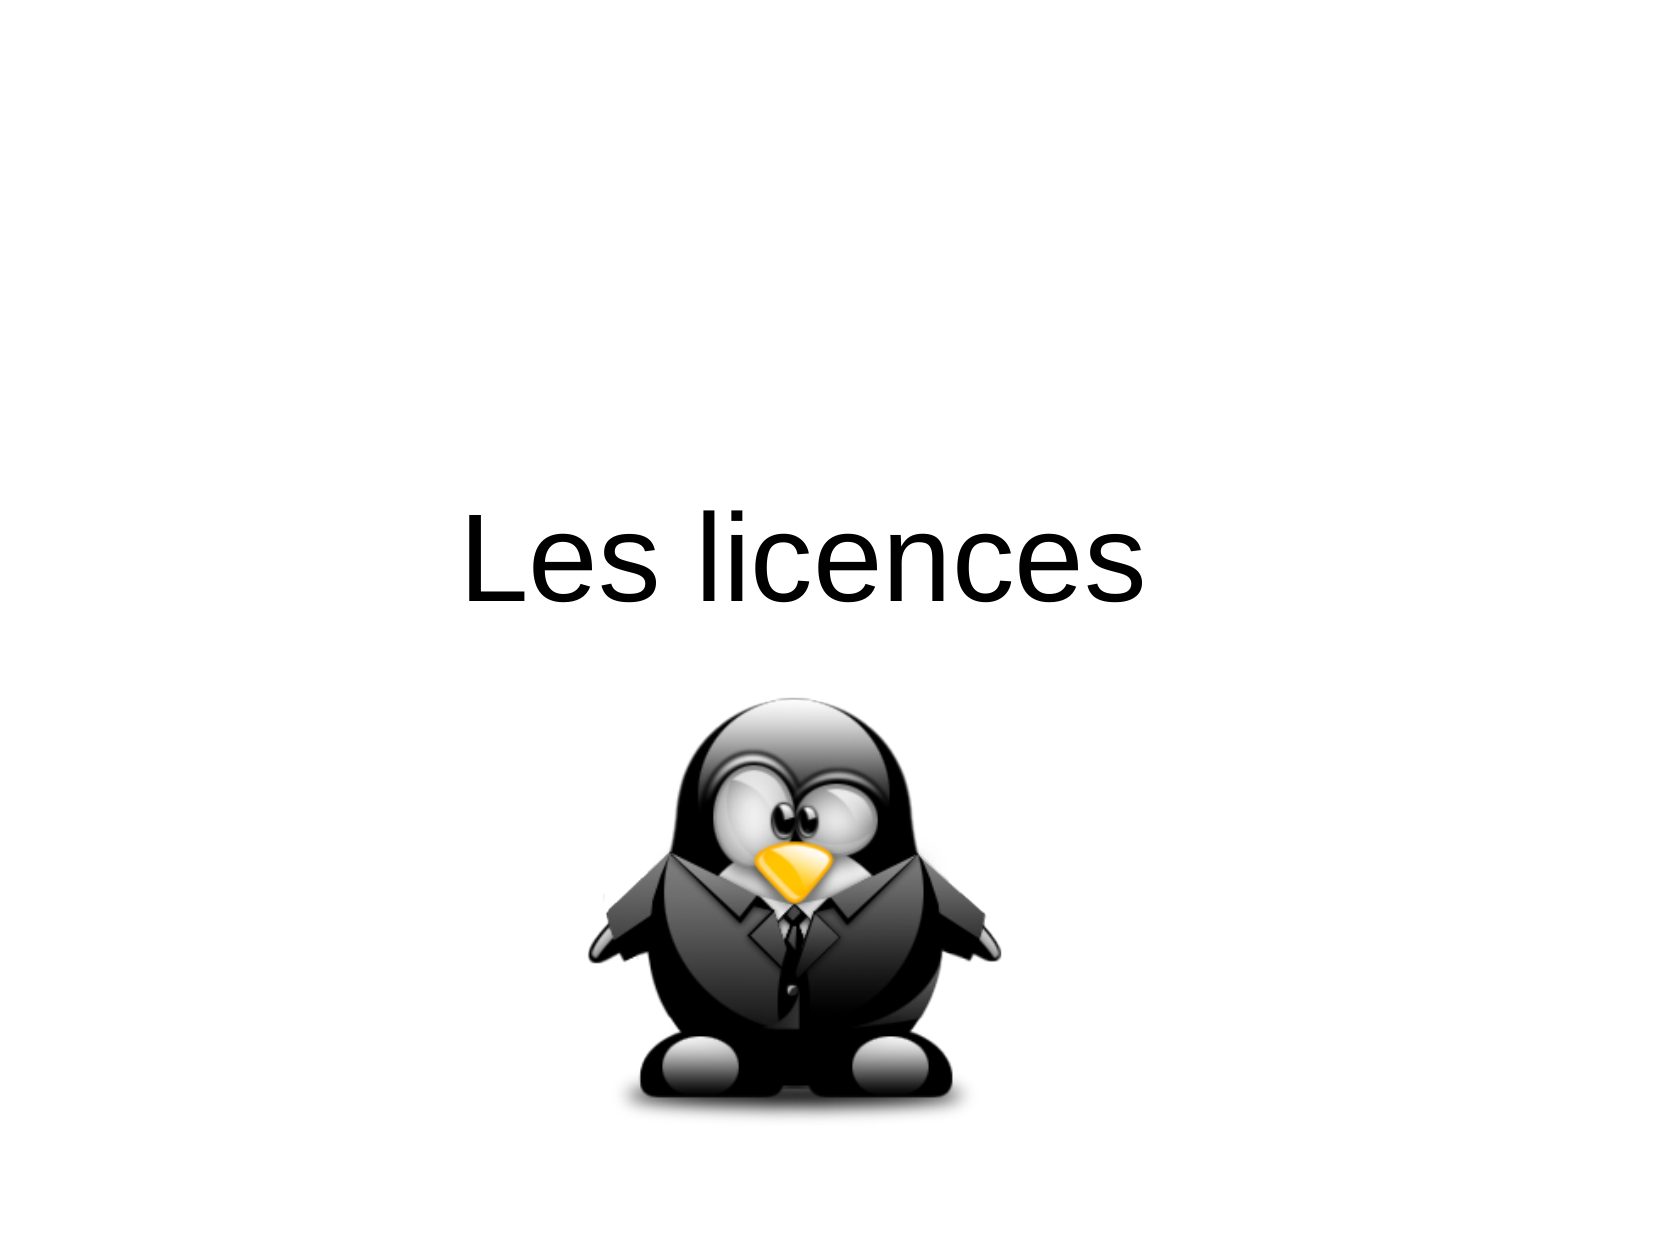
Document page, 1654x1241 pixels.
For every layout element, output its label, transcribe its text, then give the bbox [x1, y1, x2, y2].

title Les licences [59, 454, 1548, 662]
picture [578, 696, 1012, 1130]
